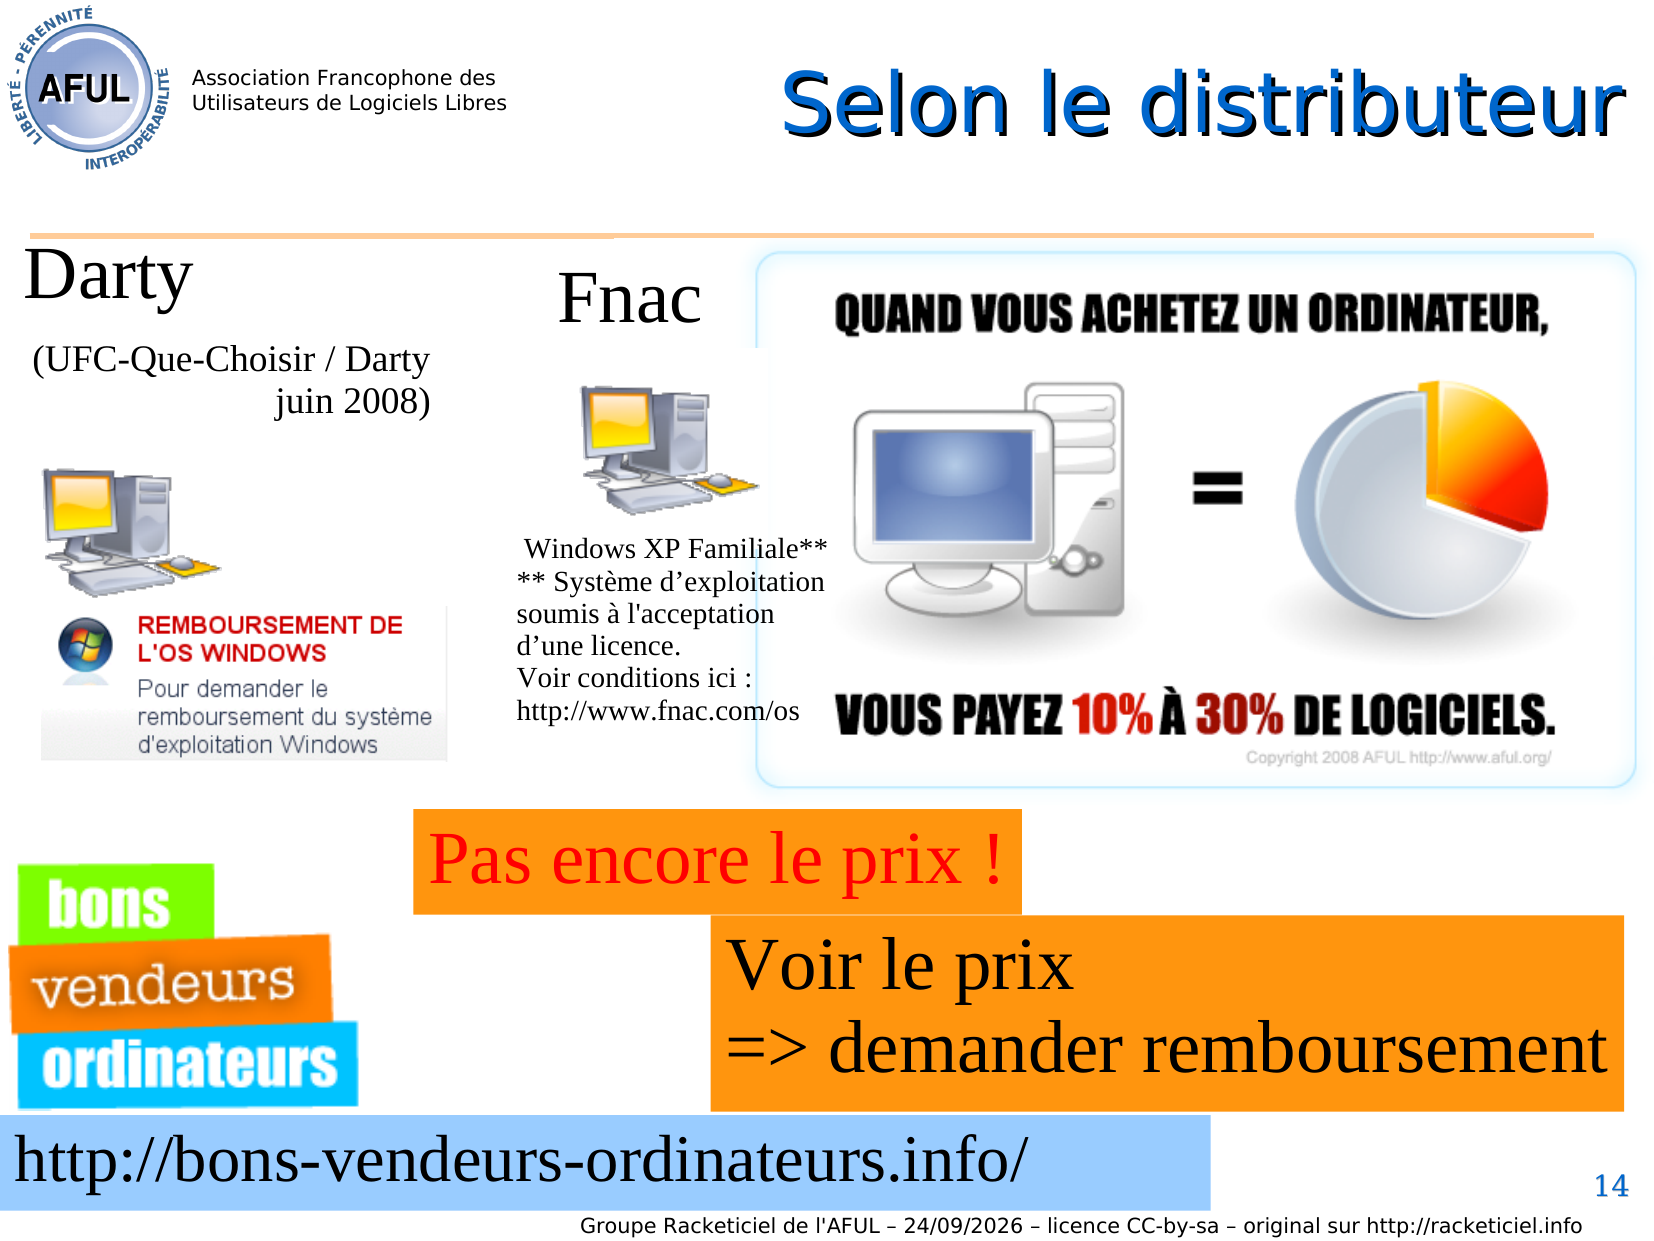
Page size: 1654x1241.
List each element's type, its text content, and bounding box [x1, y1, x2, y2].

text_box Pas encore le prix ! [413, 809, 1022, 915]
picture [0, 0, 178, 178]
picture [29, 437, 449, 762]
text_box Fnac [542, 248, 718, 354]
text_box Windows XP Familiale** ** Système d’exploitation soumis à l'acceptation d’une licence. Voir conditions ici : http://www.fnac.com/os [501, 525, 856, 798]
text_box Voir le prix => demander remboursement [710, 915, 1625, 1112]
text_box http://bons-vendeurs-ordinateurs.info/ [0, 1115, 1211, 1211]
picture [8, 860, 384, 1111]
text_box (UFC-Que-Choisir / Darty juin 2008) [17, 330, 446, 437]
title Selon le distributeur [501, 7, 1625, 200]
text_box Darty [9, 223, 210, 330]
picture [567, 238, 1654, 805]
